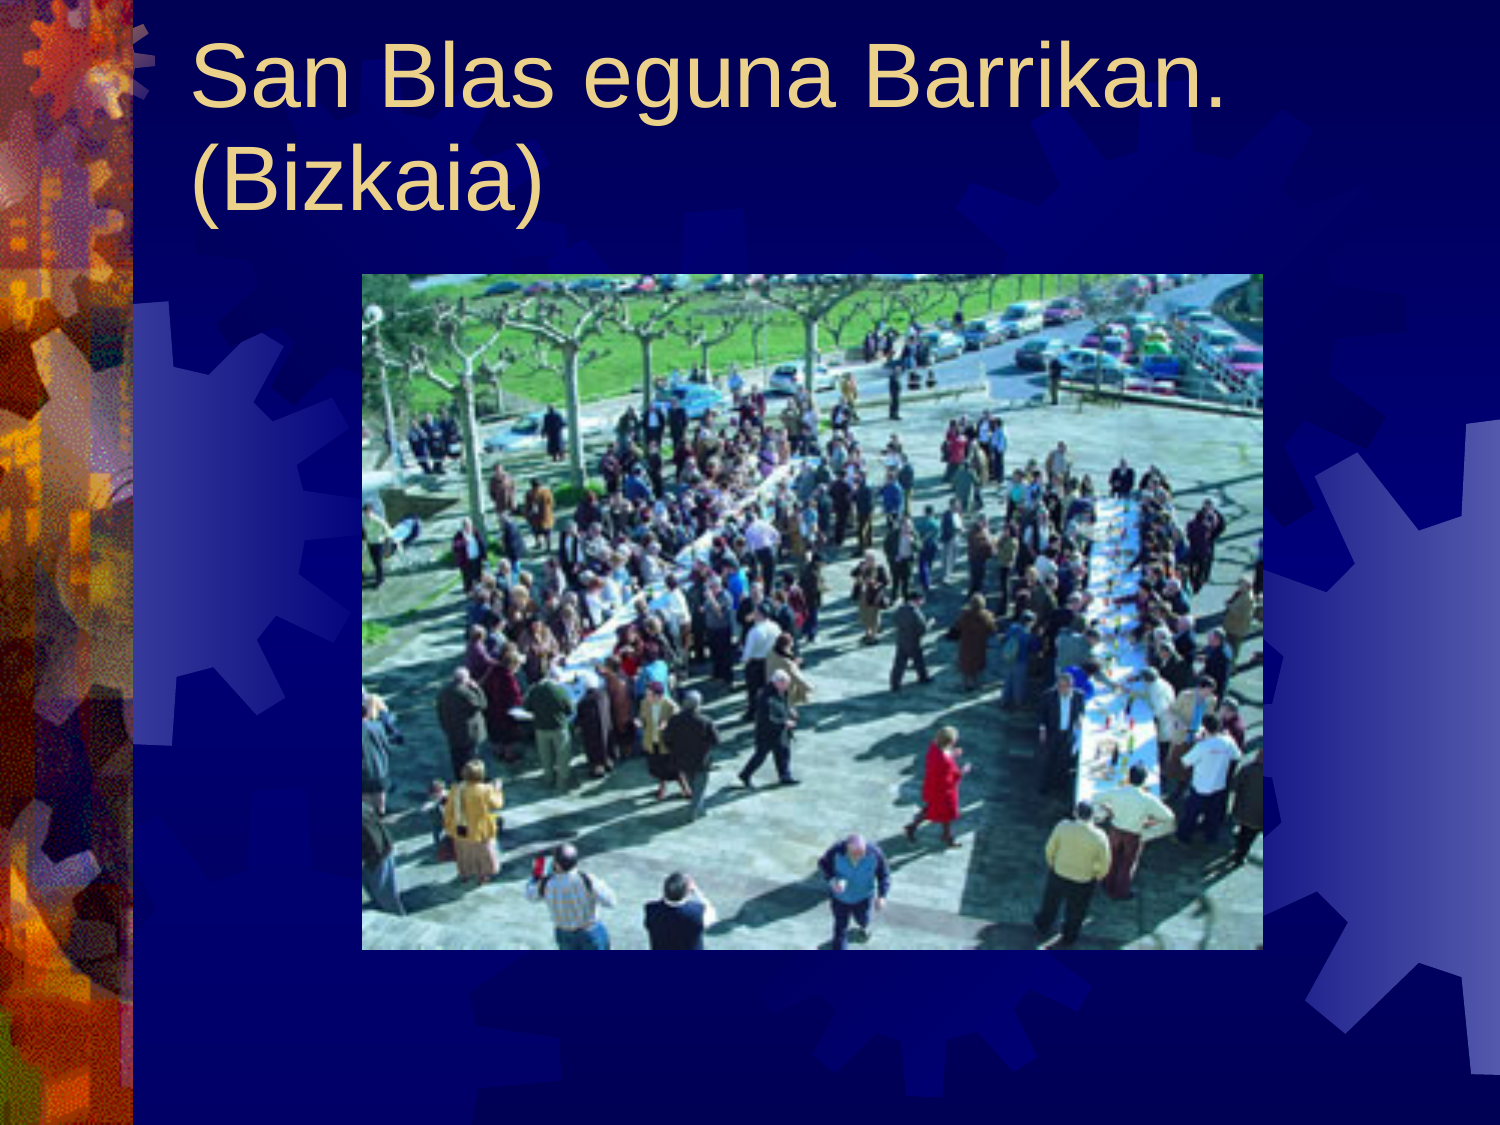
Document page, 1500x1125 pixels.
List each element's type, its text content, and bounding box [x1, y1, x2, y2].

chart [362, 275, 1263, 951]
title San Blas eguna Barrikan. (Bizkaia) [174, 2, 1450, 238]
picture [0, 0, 133, 1125]
